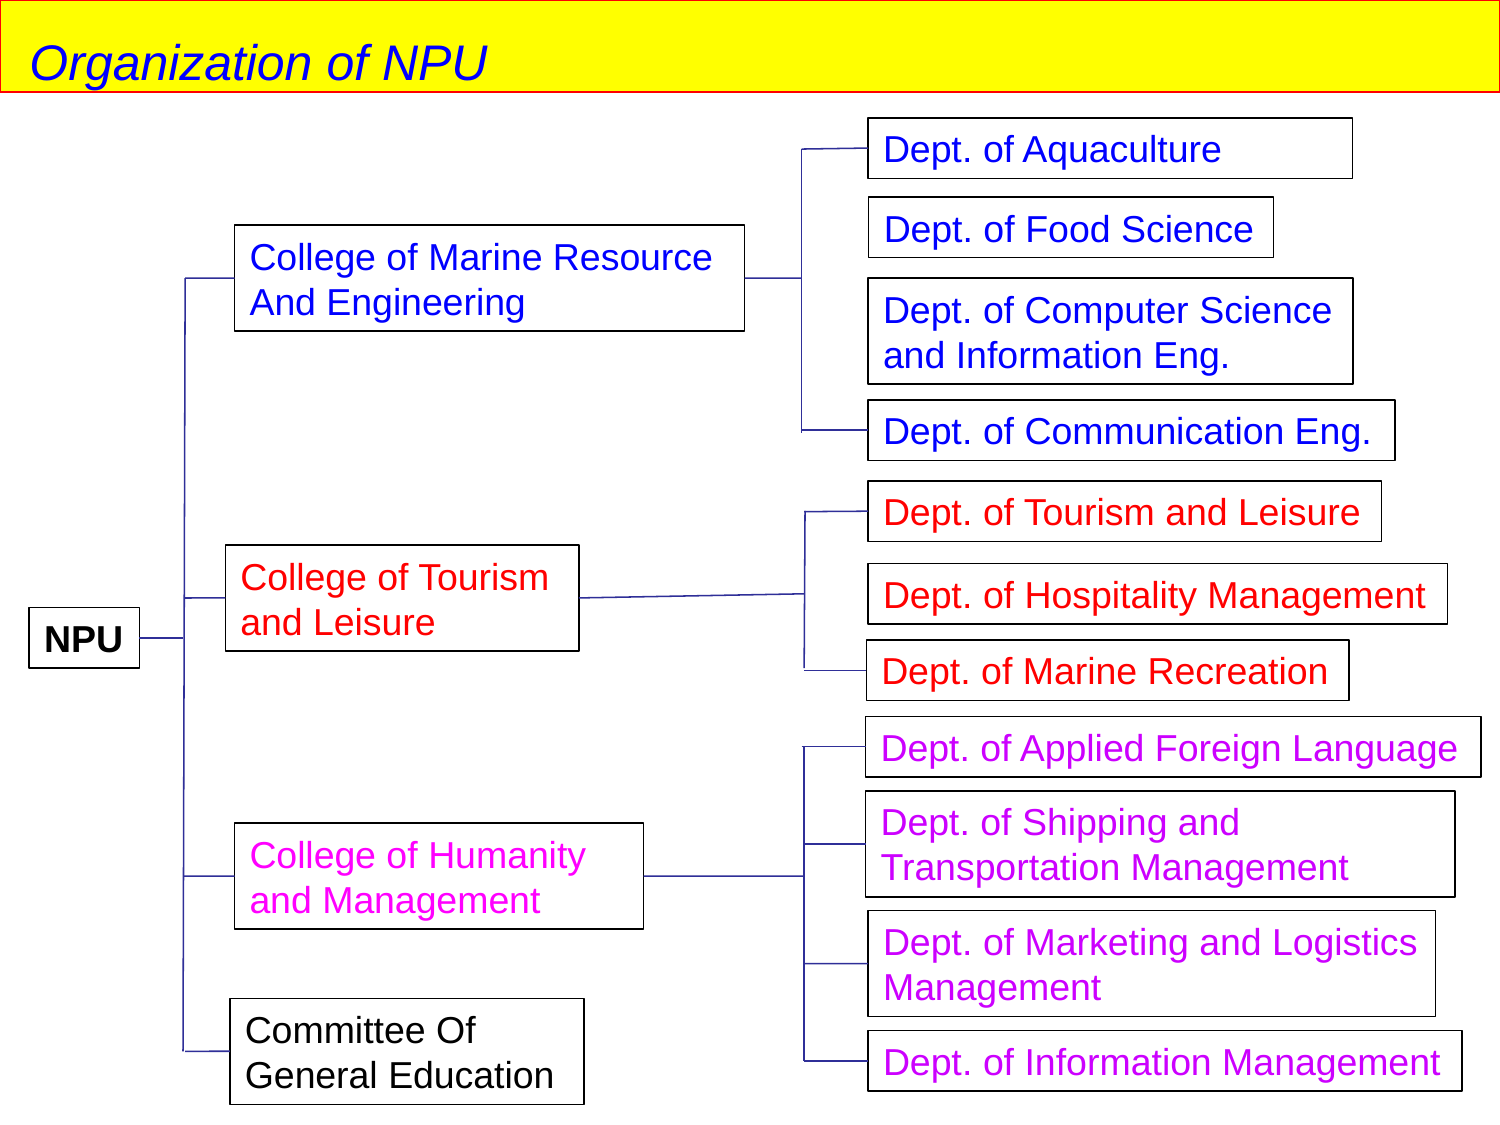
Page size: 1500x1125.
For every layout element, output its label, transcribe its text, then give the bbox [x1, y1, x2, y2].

text_box Dept. of Information Management [868, 1030, 1463, 1092]
text_box Dept. of Food Science [868, 197, 1274, 258]
text_box Dept. of Communication Eng. [868, 399, 1395, 461]
text_box Dept. of Marine Recreation [866, 640, 1349, 701]
text_box Dept. of Tourism and Leisure [868, 480, 1382, 542]
text_box Dept. of Applied Foreign Language [865, 716, 1481, 777]
text_box Dept. of Marketing and Logistics Management [868, 910, 1436, 1017]
text_box Dept. of Hospitality Management [868, 563, 1448, 625]
text_box Committee Of General Education [229, 998, 585, 1105]
text_box NPU [29, 607, 140, 669]
text_box Dept. of Computer Science and Information Eng. [868, 278, 1353, 385]
text_box Dept. of Shipping and Transportation Management [865, 790, 1455, 897]
text_box College of Tourism and Leisure [225, 544, 579, 651]
text_box College of Humanity and Management [234, 823, 644, 930]
text_box College of Marine Resource And Engineering [234, 225, 745, 332]
text_box Dept. of Aquaculture [868, 117, 1353, 179]
text_box Organization of NPU [1, 1, 1499, 91]
